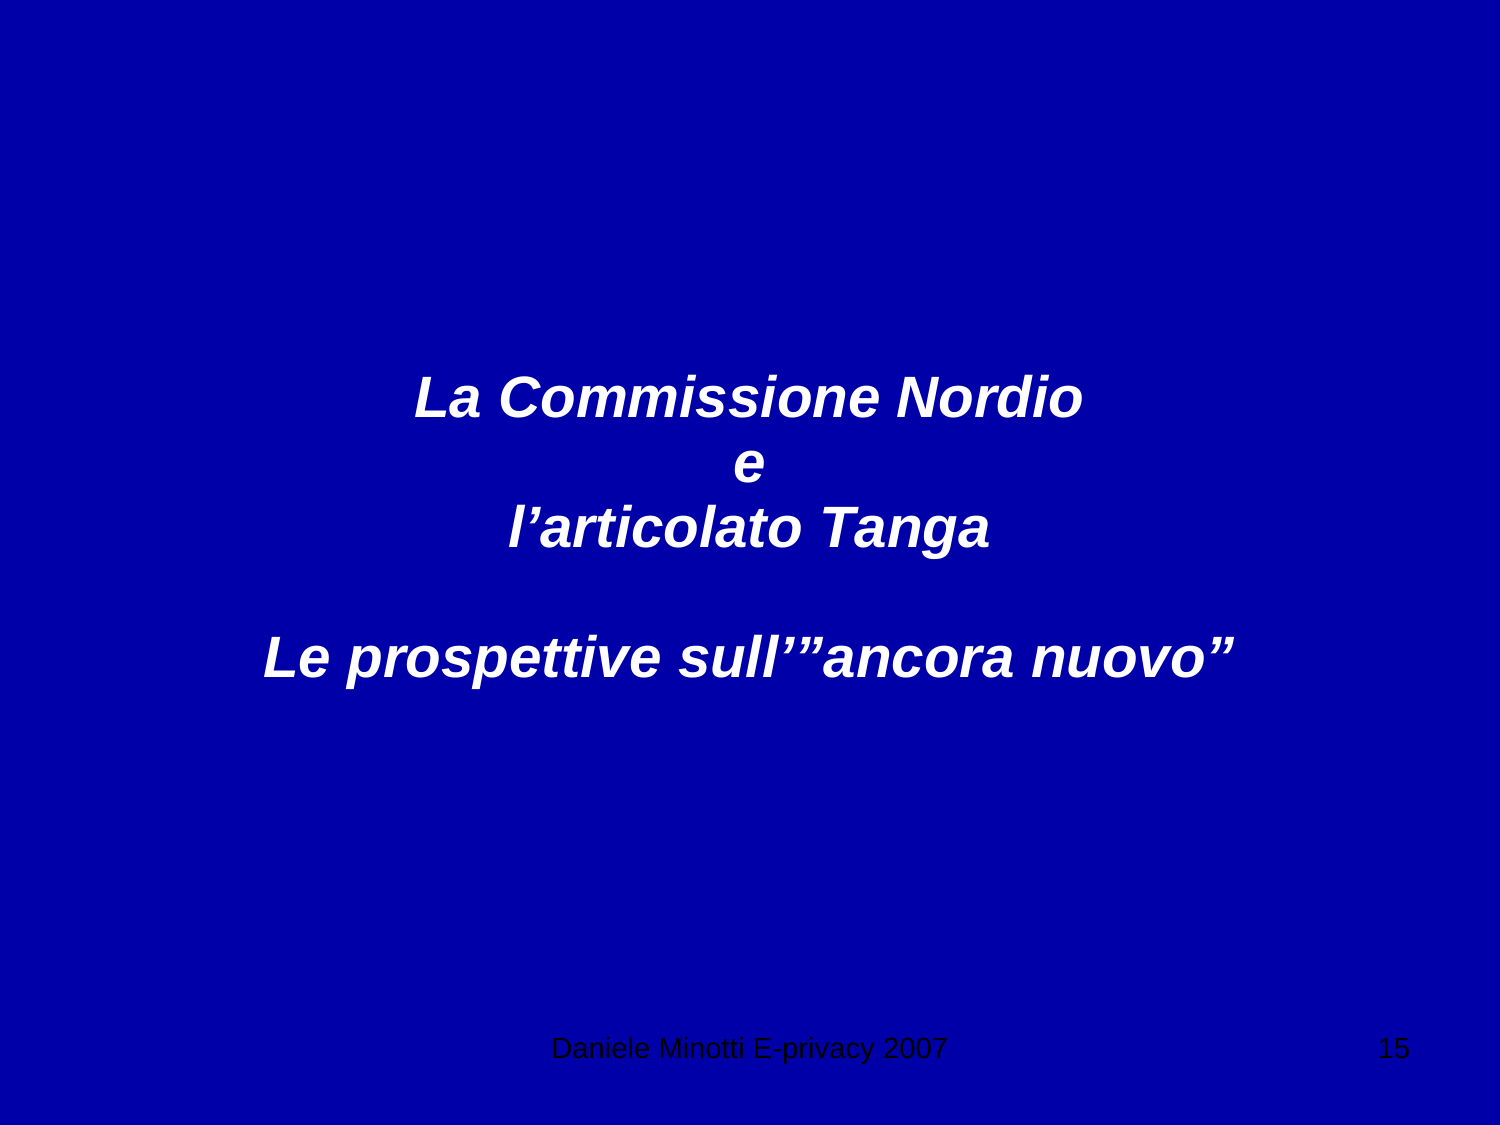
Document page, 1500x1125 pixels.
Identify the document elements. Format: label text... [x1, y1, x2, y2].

title La Commissione Nordio e l’articolato Tanga Le prospettive sull’”ancora nuovo” [100, 90, 1400, 965]
